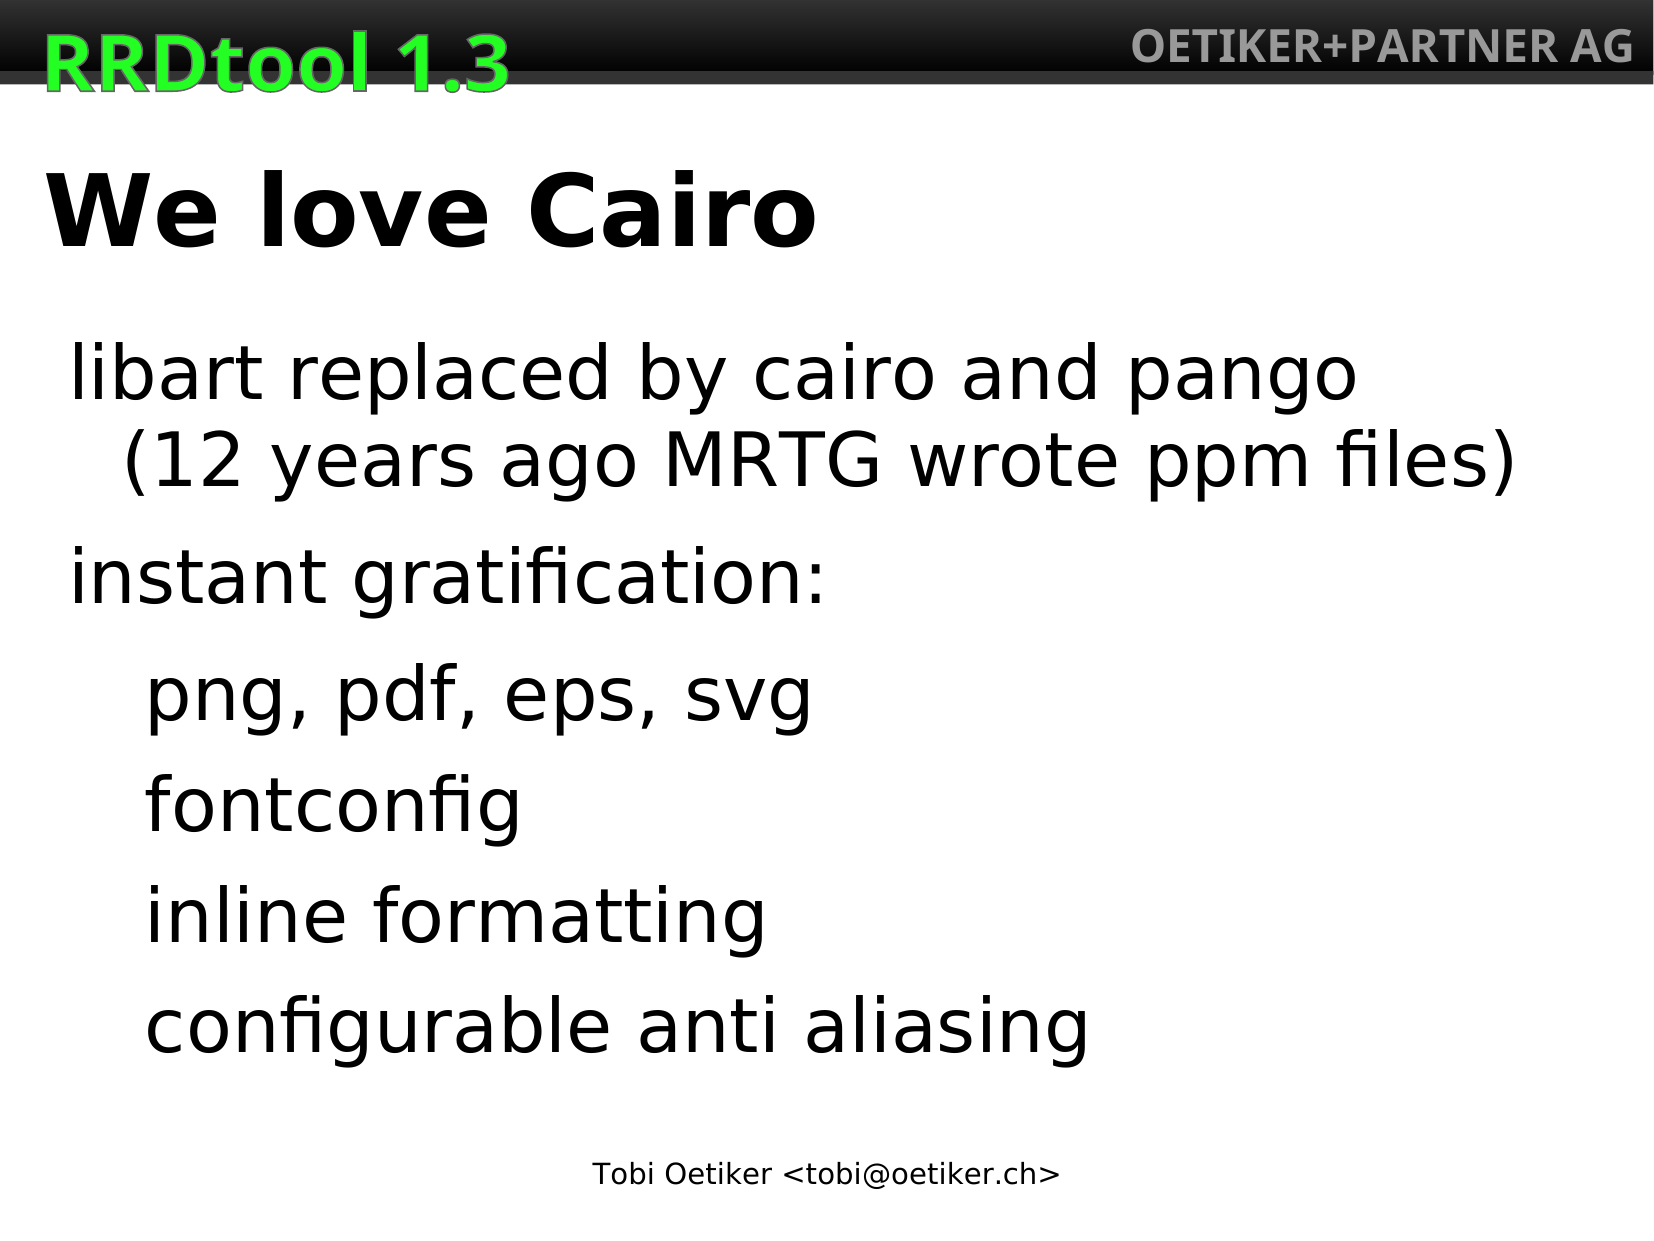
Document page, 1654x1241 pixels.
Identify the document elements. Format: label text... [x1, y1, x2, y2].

title We love Cairo [43, 144, 1582, 280]
list libart replaced by cairo and pango (12 years ago MRTG wrote ppm files) instant gratification: png, pdf, eps, svg fontconfig inline formatting configurable anti aliasing [50, 329, 1571, 1084]
